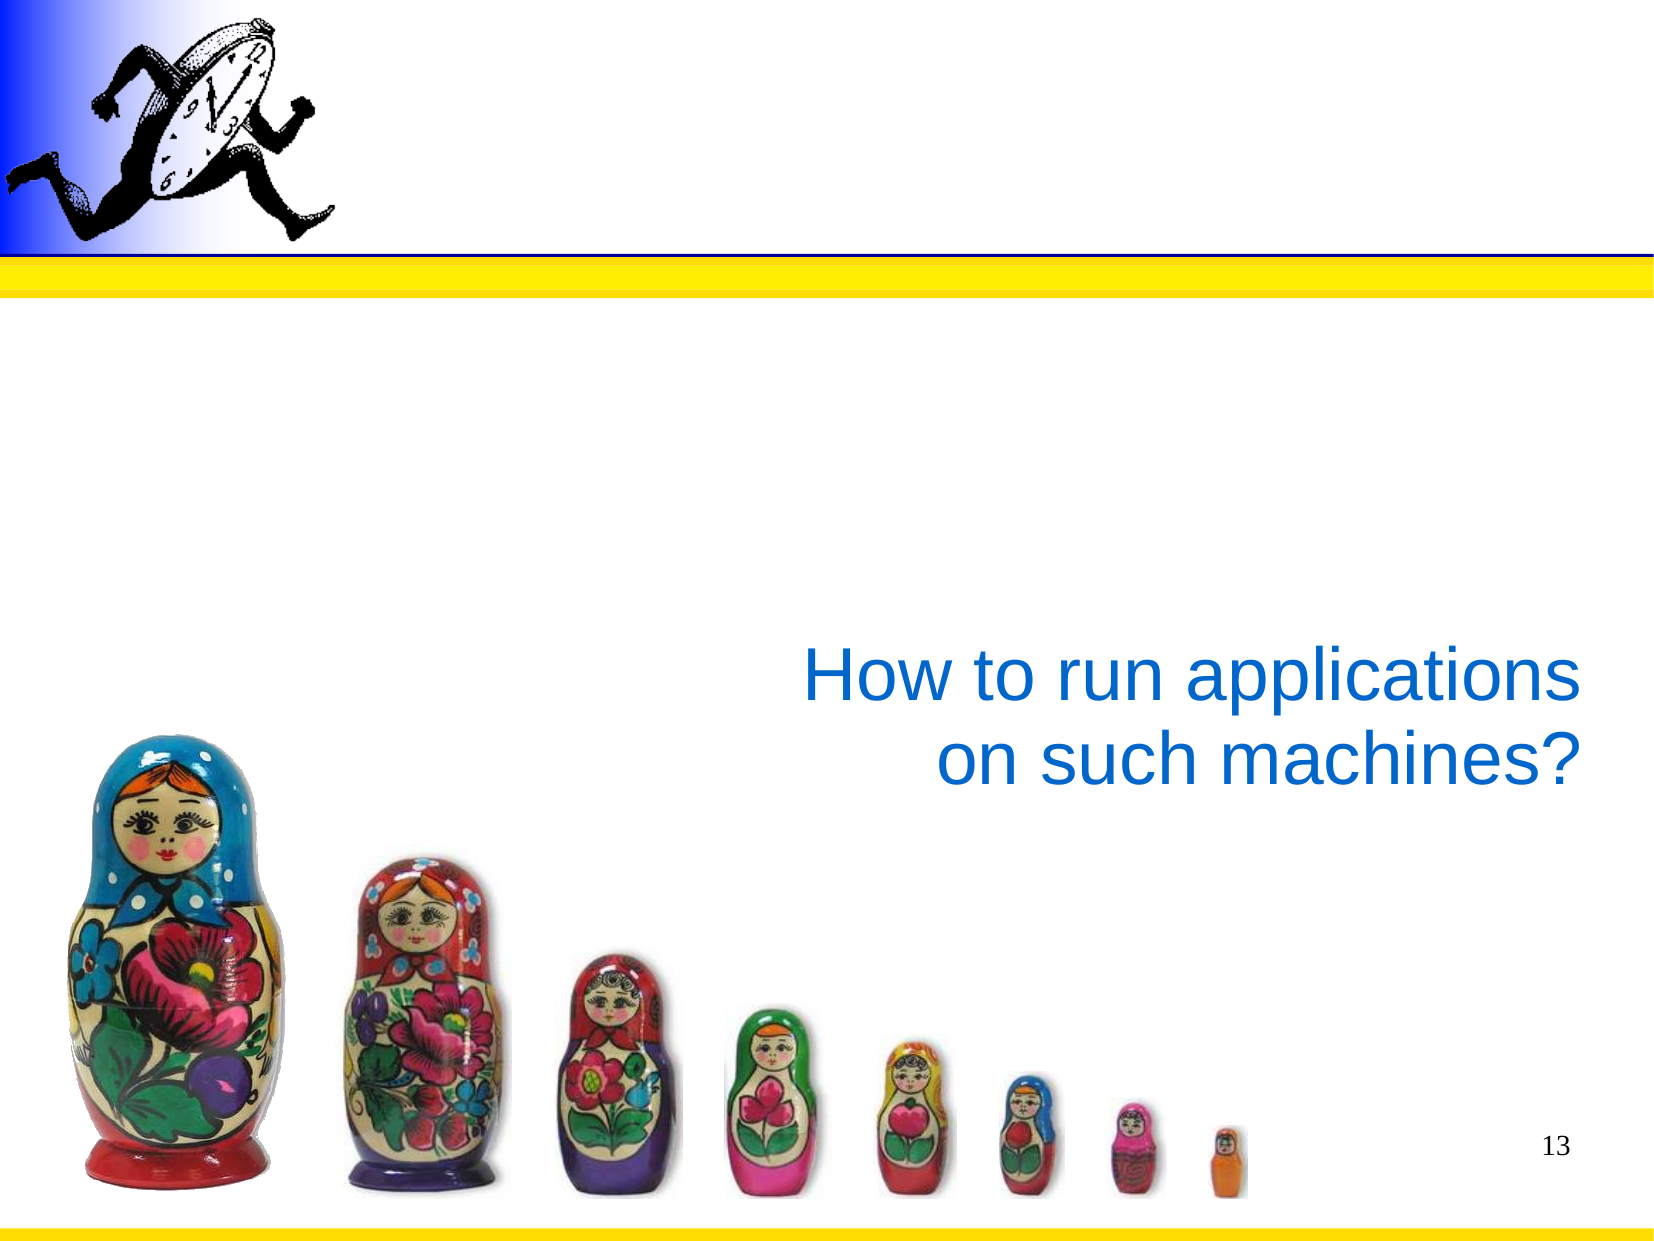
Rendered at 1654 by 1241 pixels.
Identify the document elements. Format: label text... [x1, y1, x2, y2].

picture [999, 1071, 1065, 1199]
picture [335, 844, 512, 1199]
picture [554, 946, 683, 1199]
picture [873, 1034, 957, 1199]
subtitle How to run applications on such machines? [82, 314, 1583, 1119]
picture [1107, 1097, 1167, 1199]
picture [4, 9, 343, 253]
picture [57, 725, 293, 1199]
picture [1208, 1125, 1248, 1199]
picture [724, 1003, 832, 1199]
